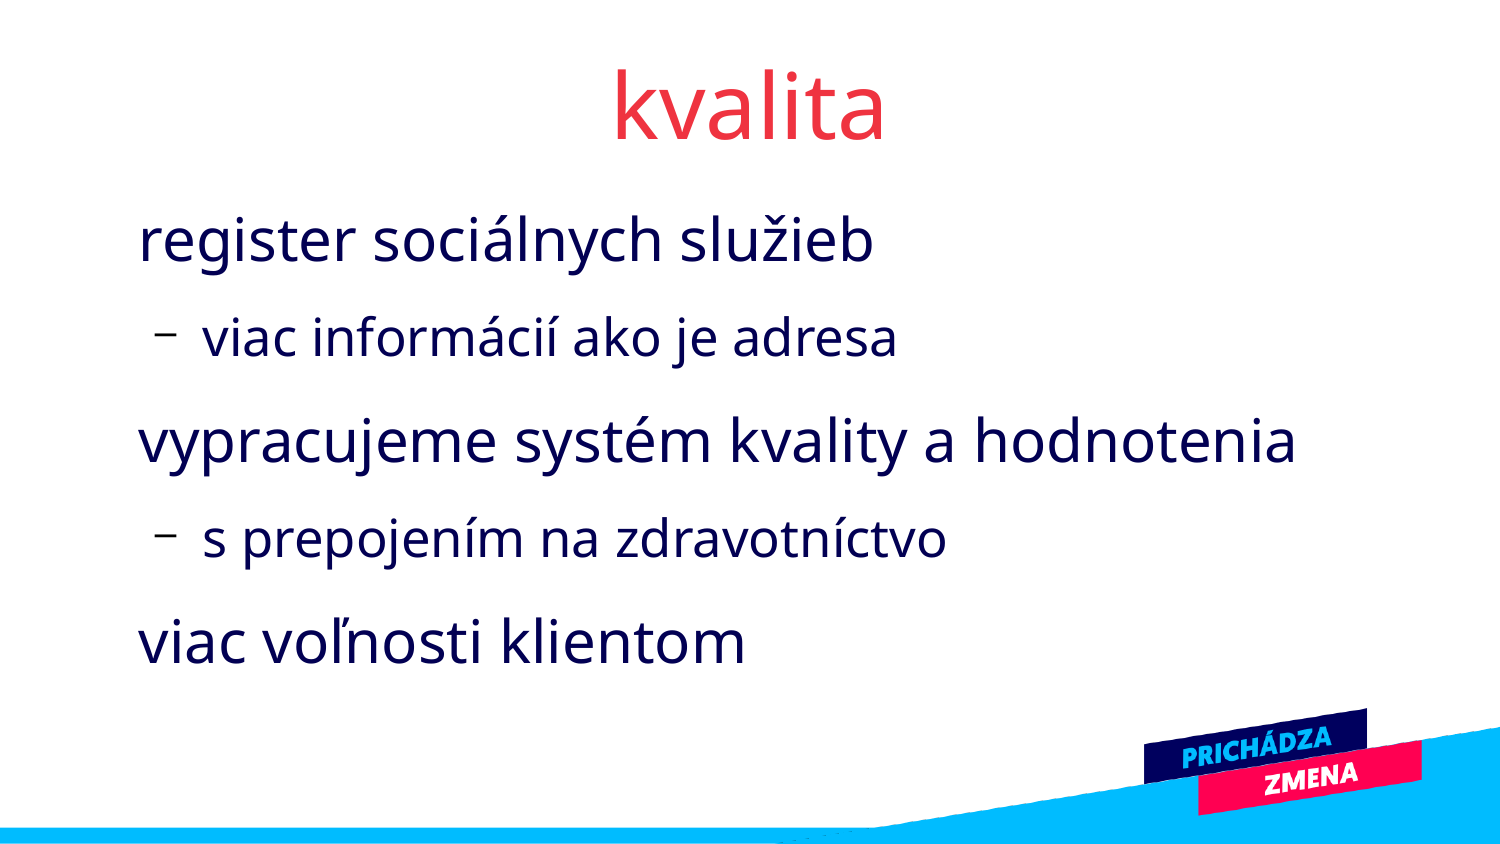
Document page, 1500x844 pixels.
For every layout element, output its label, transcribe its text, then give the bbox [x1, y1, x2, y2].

title kvalita [75, 33, 1425, 175]
picture [765, 708, 1500, 827]
list register sociálnych služieb viac informácií ako je adresa vypracujeme systém kvality a hodnotenia s prepojením na zdravotníctvo viac voľnosti klientom [75, 197, 1425, 687]
